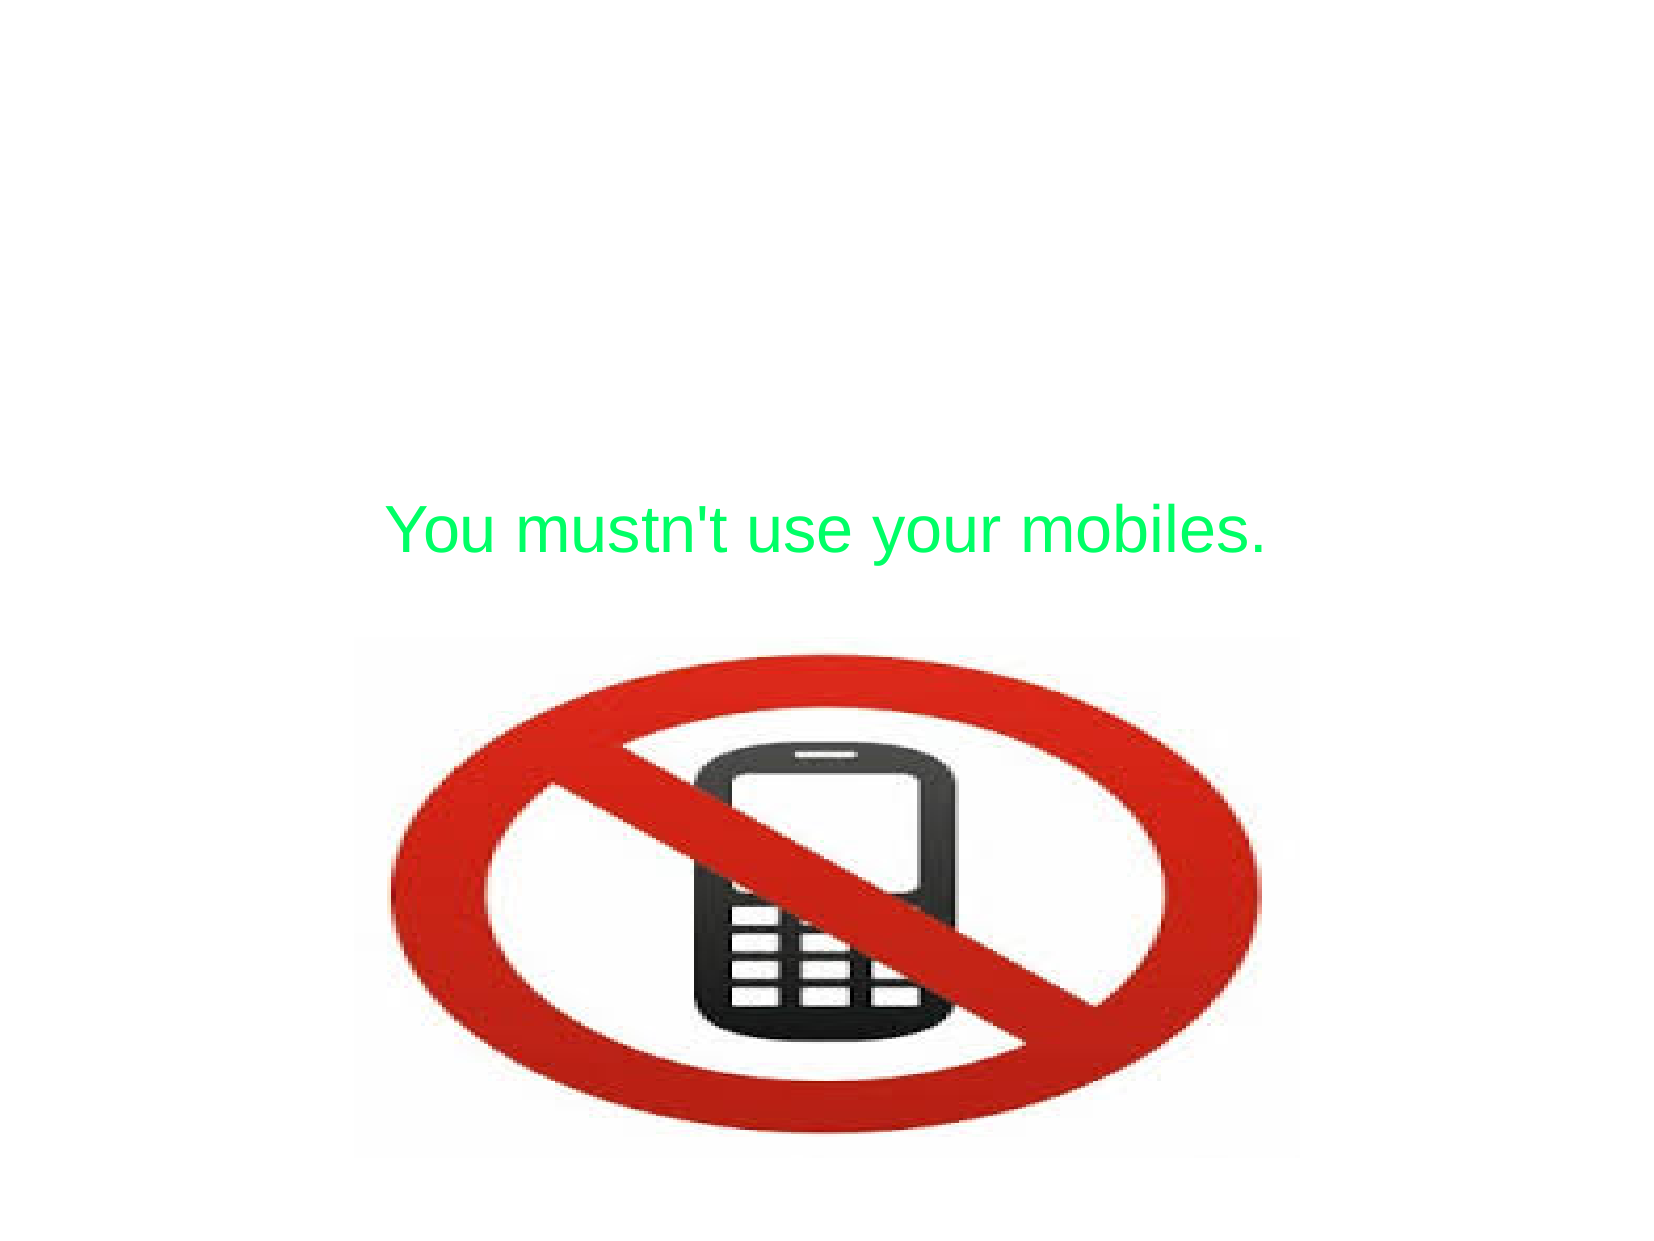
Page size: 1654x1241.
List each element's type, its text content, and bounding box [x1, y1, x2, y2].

subtitle You mustn't use your mobiles. [82, 49, 1571, 1010]
picture [354, 637, 1300, 1158]
